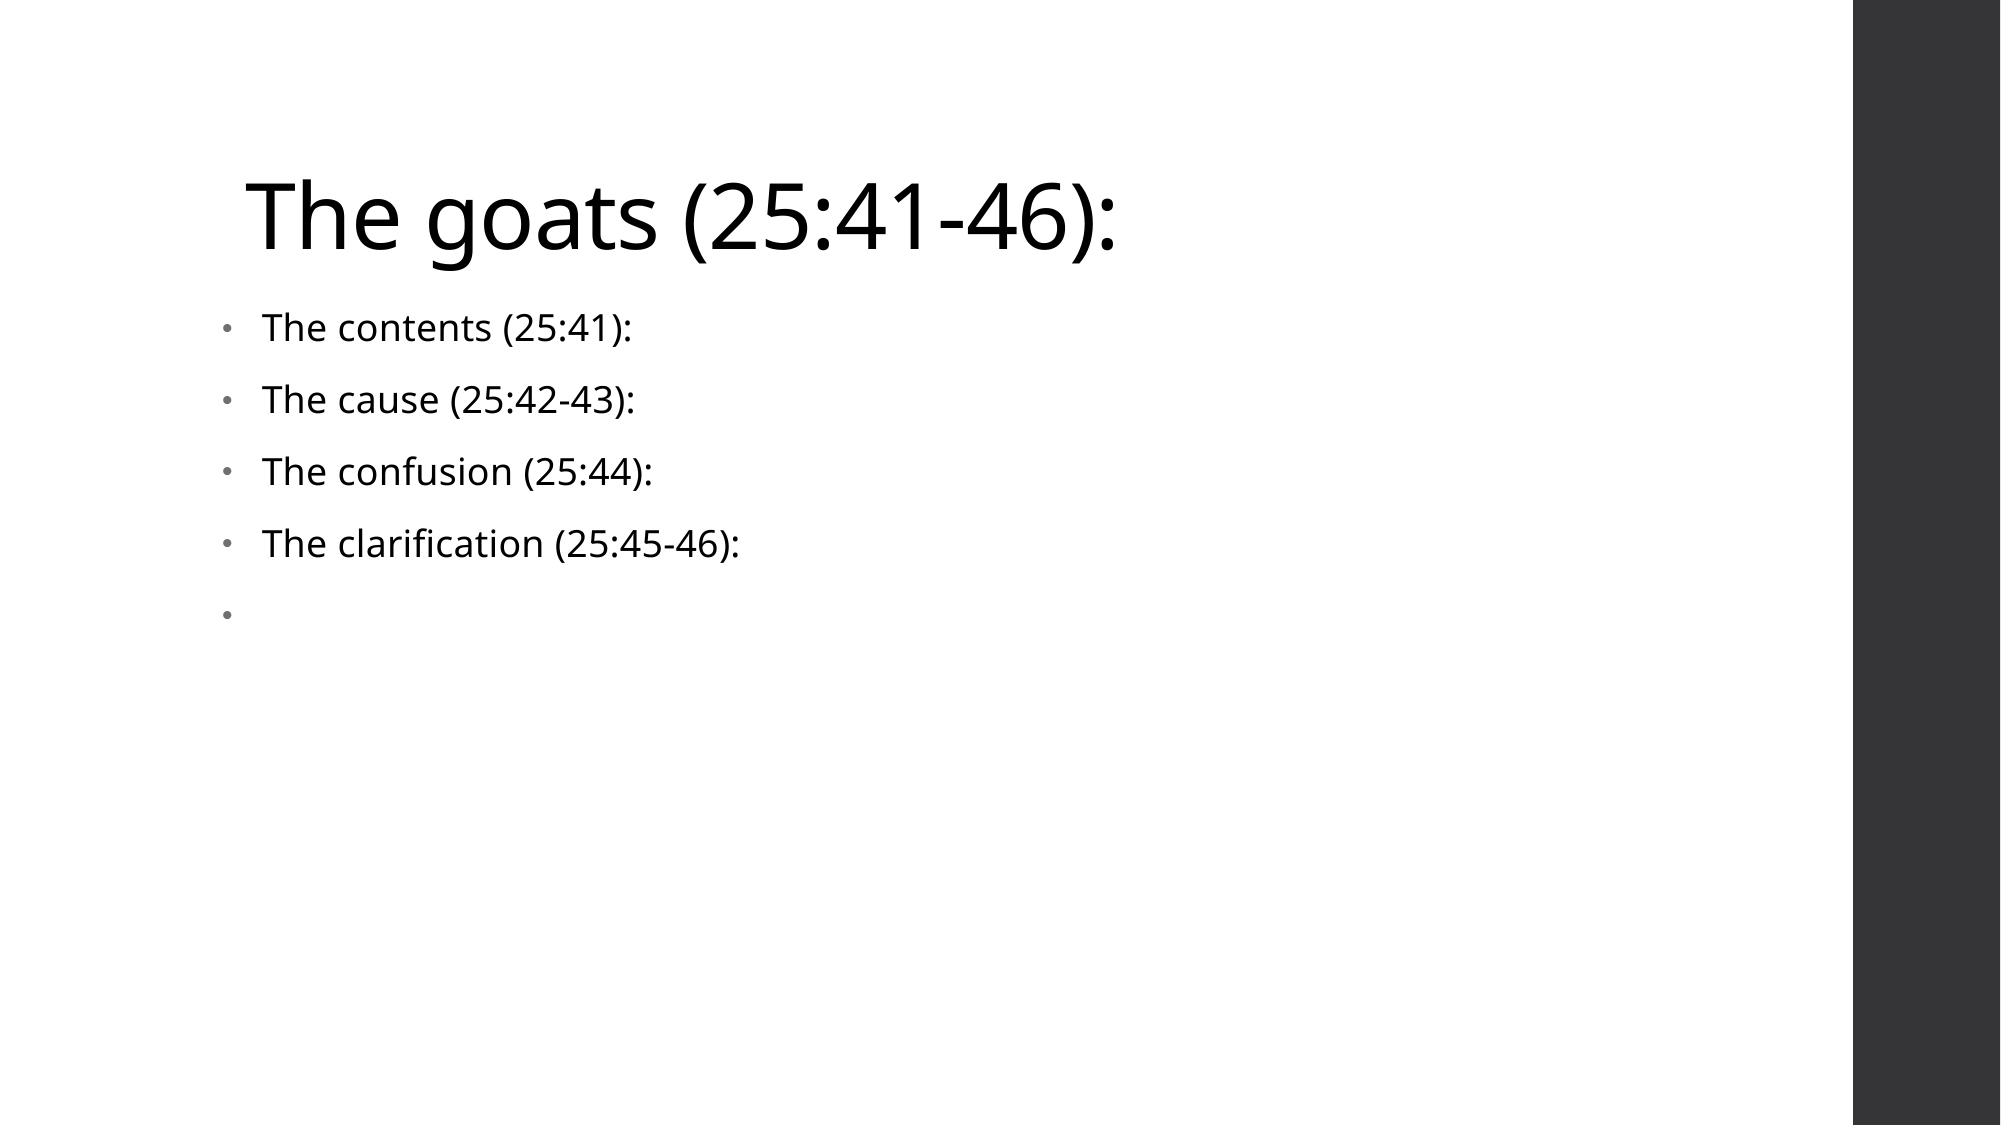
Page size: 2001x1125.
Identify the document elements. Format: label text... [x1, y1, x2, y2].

title The goats (25:41-46): [206, 60, 1797, 278]
list The contents (25:41): The cause (25:42-43): The confusion (25:44): The clarification (25:45-46): [206, 299, 1617, 1014]
